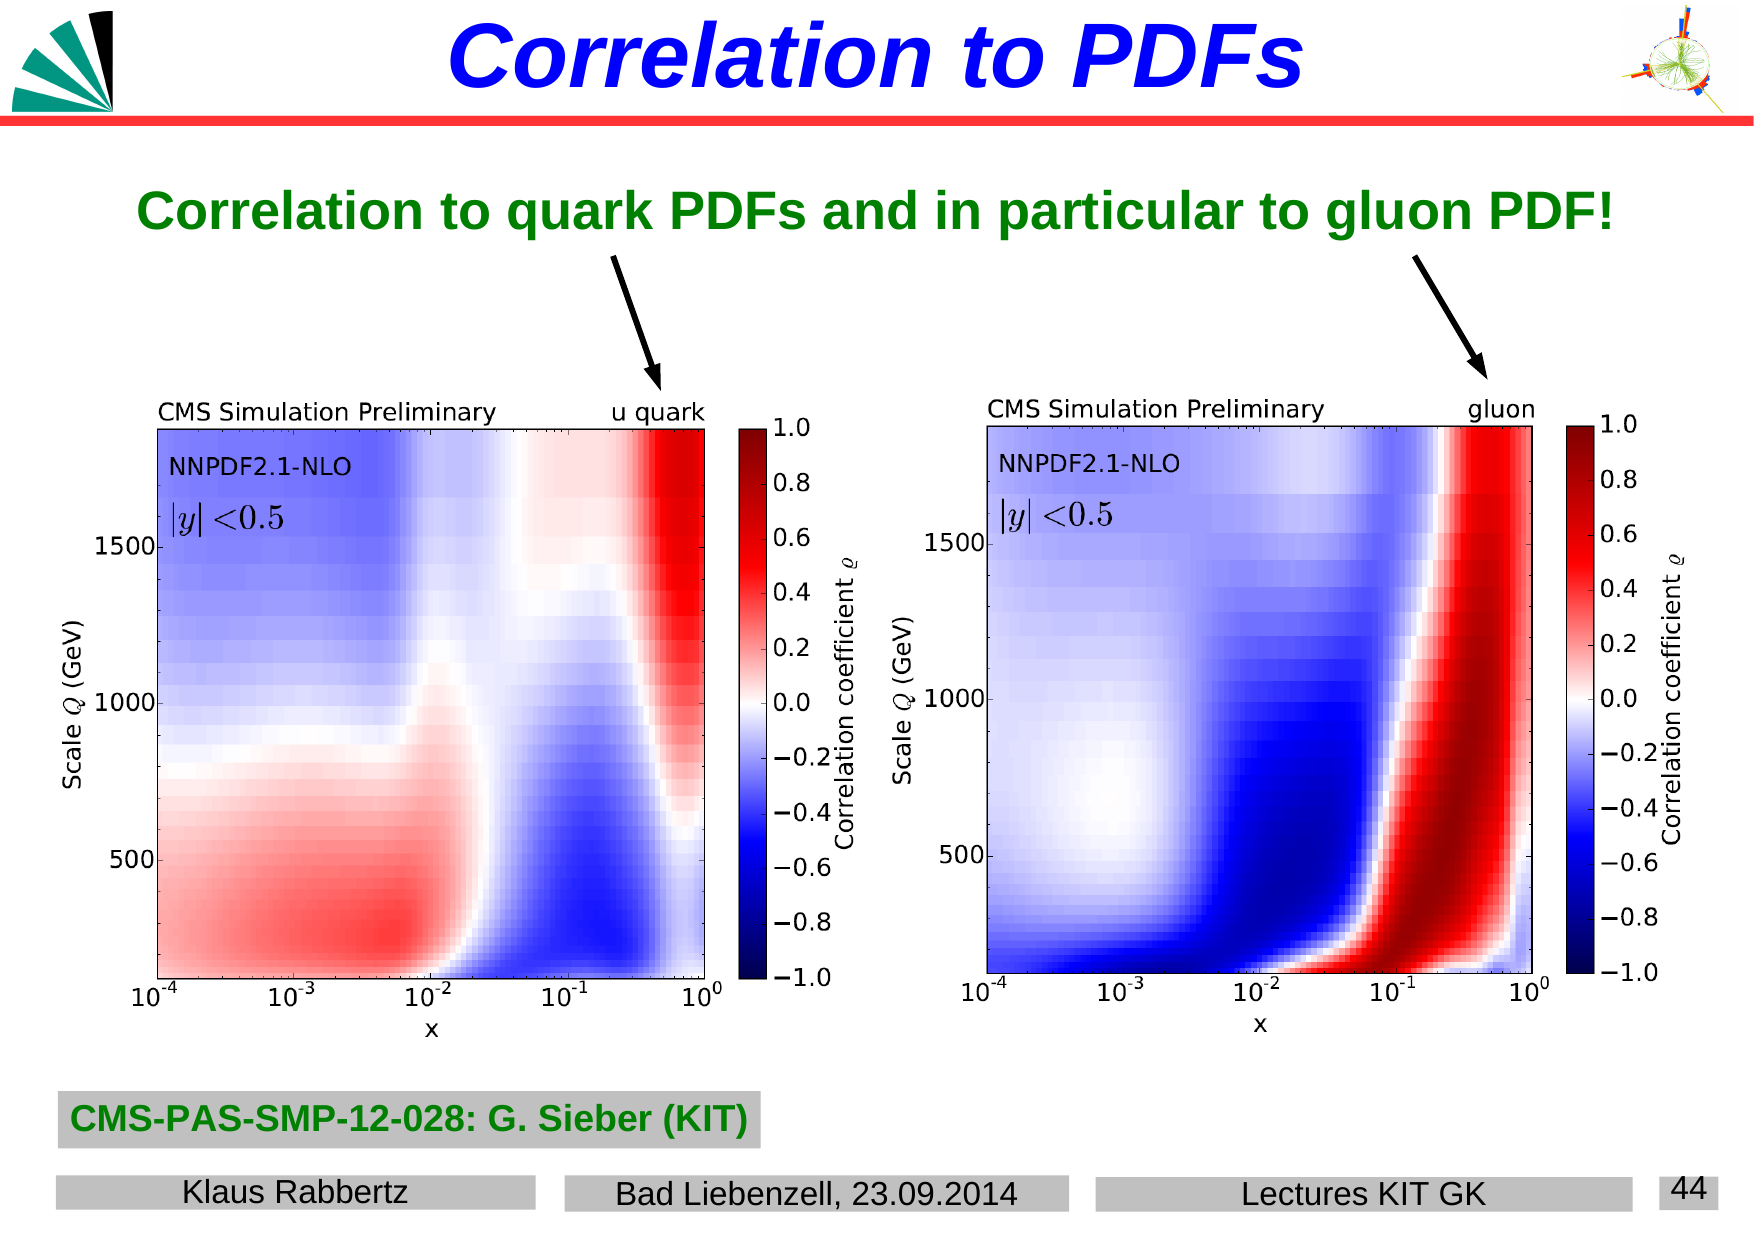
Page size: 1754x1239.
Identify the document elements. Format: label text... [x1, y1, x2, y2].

text_box CMS-PAS-SMP-12-028: G. Sieber (KIT) [57, 1091, 757, 1149]
title Correlation to PDFs [153, 0, 1600, 113]
picture [885, 392, 1688, 1040]
picture [1622, 5, 1738, 113]
text_box Correlation to quark PDFs and in particular to gluon PDF! [124, 174, 1630, 247]
picture [55, 395, 864, 1046]
picture [12, 11, 113, 113]
